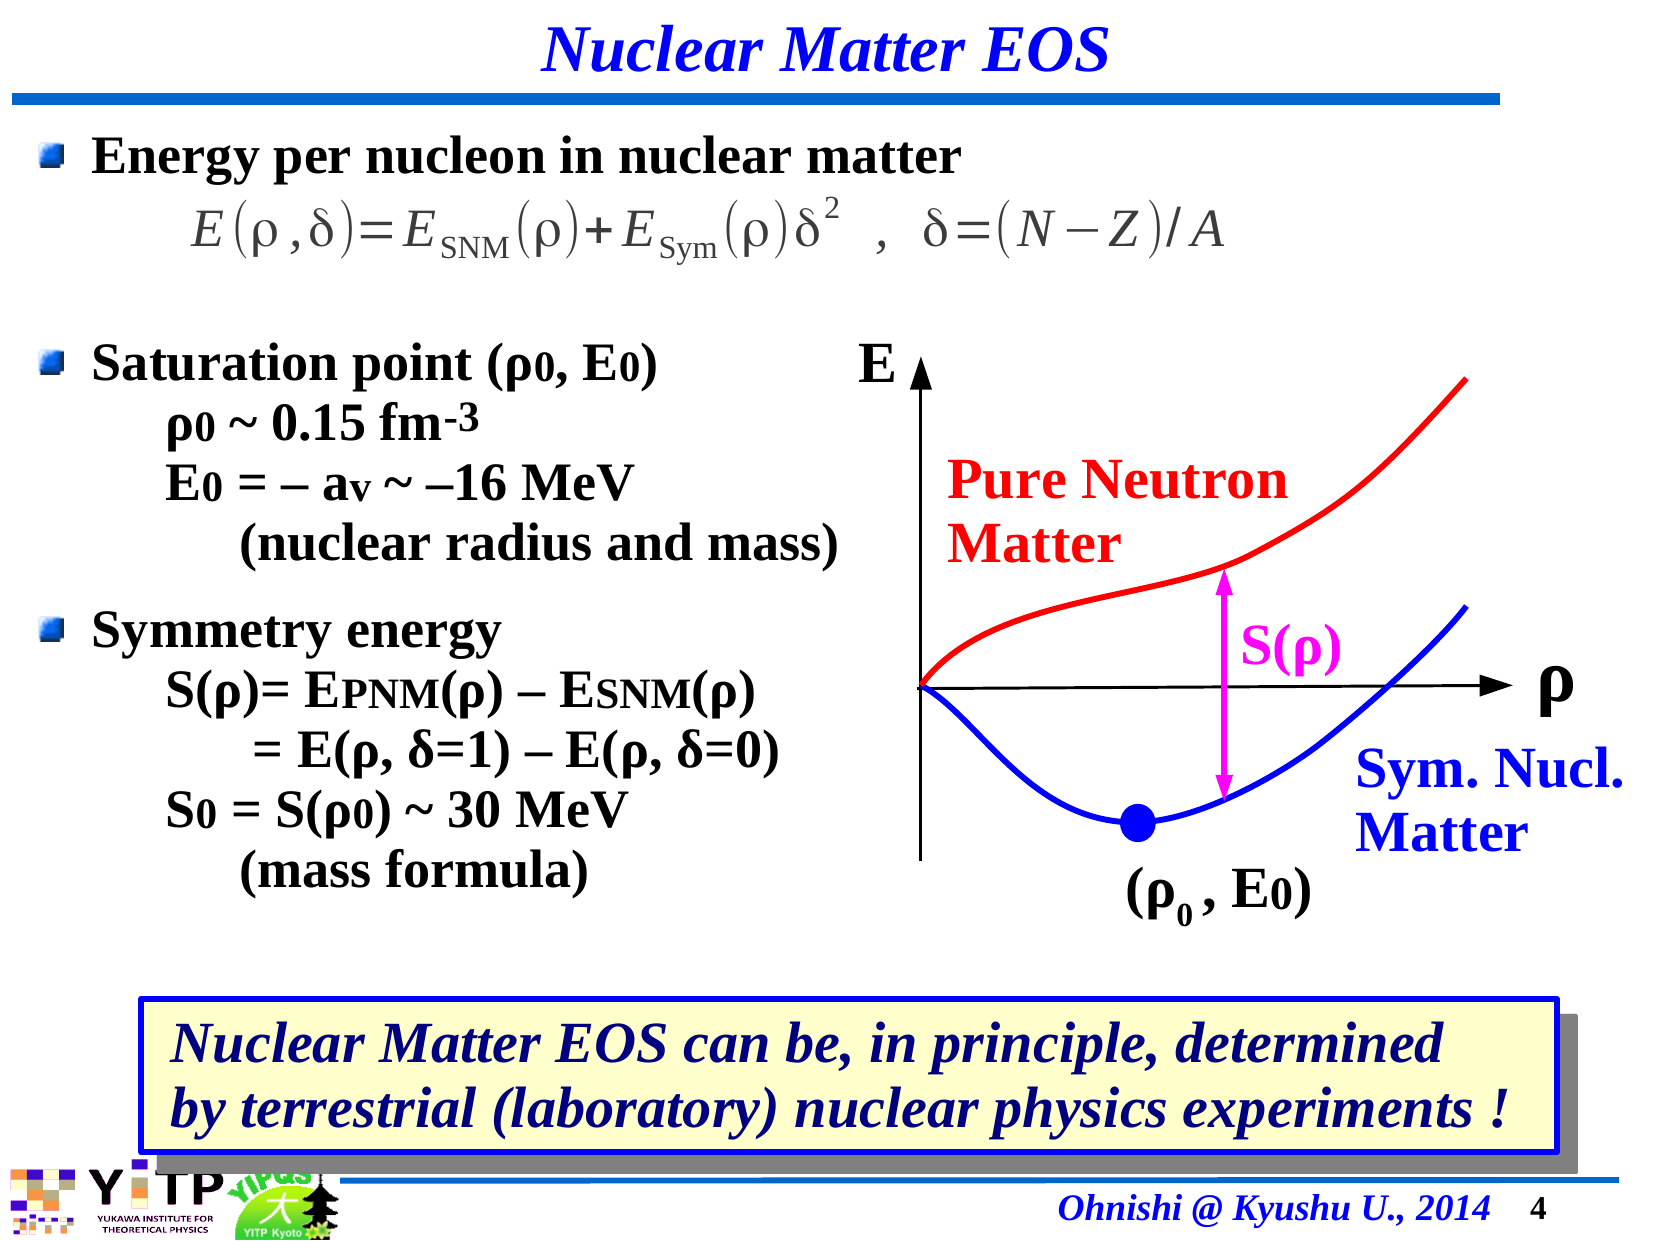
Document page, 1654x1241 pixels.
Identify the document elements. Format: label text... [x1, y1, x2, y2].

text_box [1122, 806, 1153, 840]
list Energy per nucleon in nuclear matter Saturation point (ρ0, E0) ρ0 ~ 0.15 fm-3 E0 = – av ~ –16 MeV (nuclear radius and mass) Symmetry energy S(ρ)= EPNM(ρ) – ESNM(ρ) = E(ρ, δ=1) – E(ρ, δ=0) S0 = S(ρ0) ~ 30 MeV (mass formula) [20, 124, 1621, 1137]
text_box S(ρ) [1240, 612, 1344, 679]
chart [133, 190, 1231, 266]
text_box Sym. Nucl. Matter [1355, 735, 1640, 867]
text_box Pure Neutron Matter [947, 446, 1304, 578]
text_box ρ [1536, 634, 1586, 718]
title Nuclear Matter EOS [0, 0, 1654, 99]
picture [0, 1154, 340, 1241]
text_box Nuclear Matter EOS can be, in principle, determined by terrestrial (laboratory) nuclear physics experiments ! [141, 998, 1557, 1153]
text_box E [858, 330, 898, 397]
text_box (ρ0 , E0) [1125, 855, 1398, 949]
